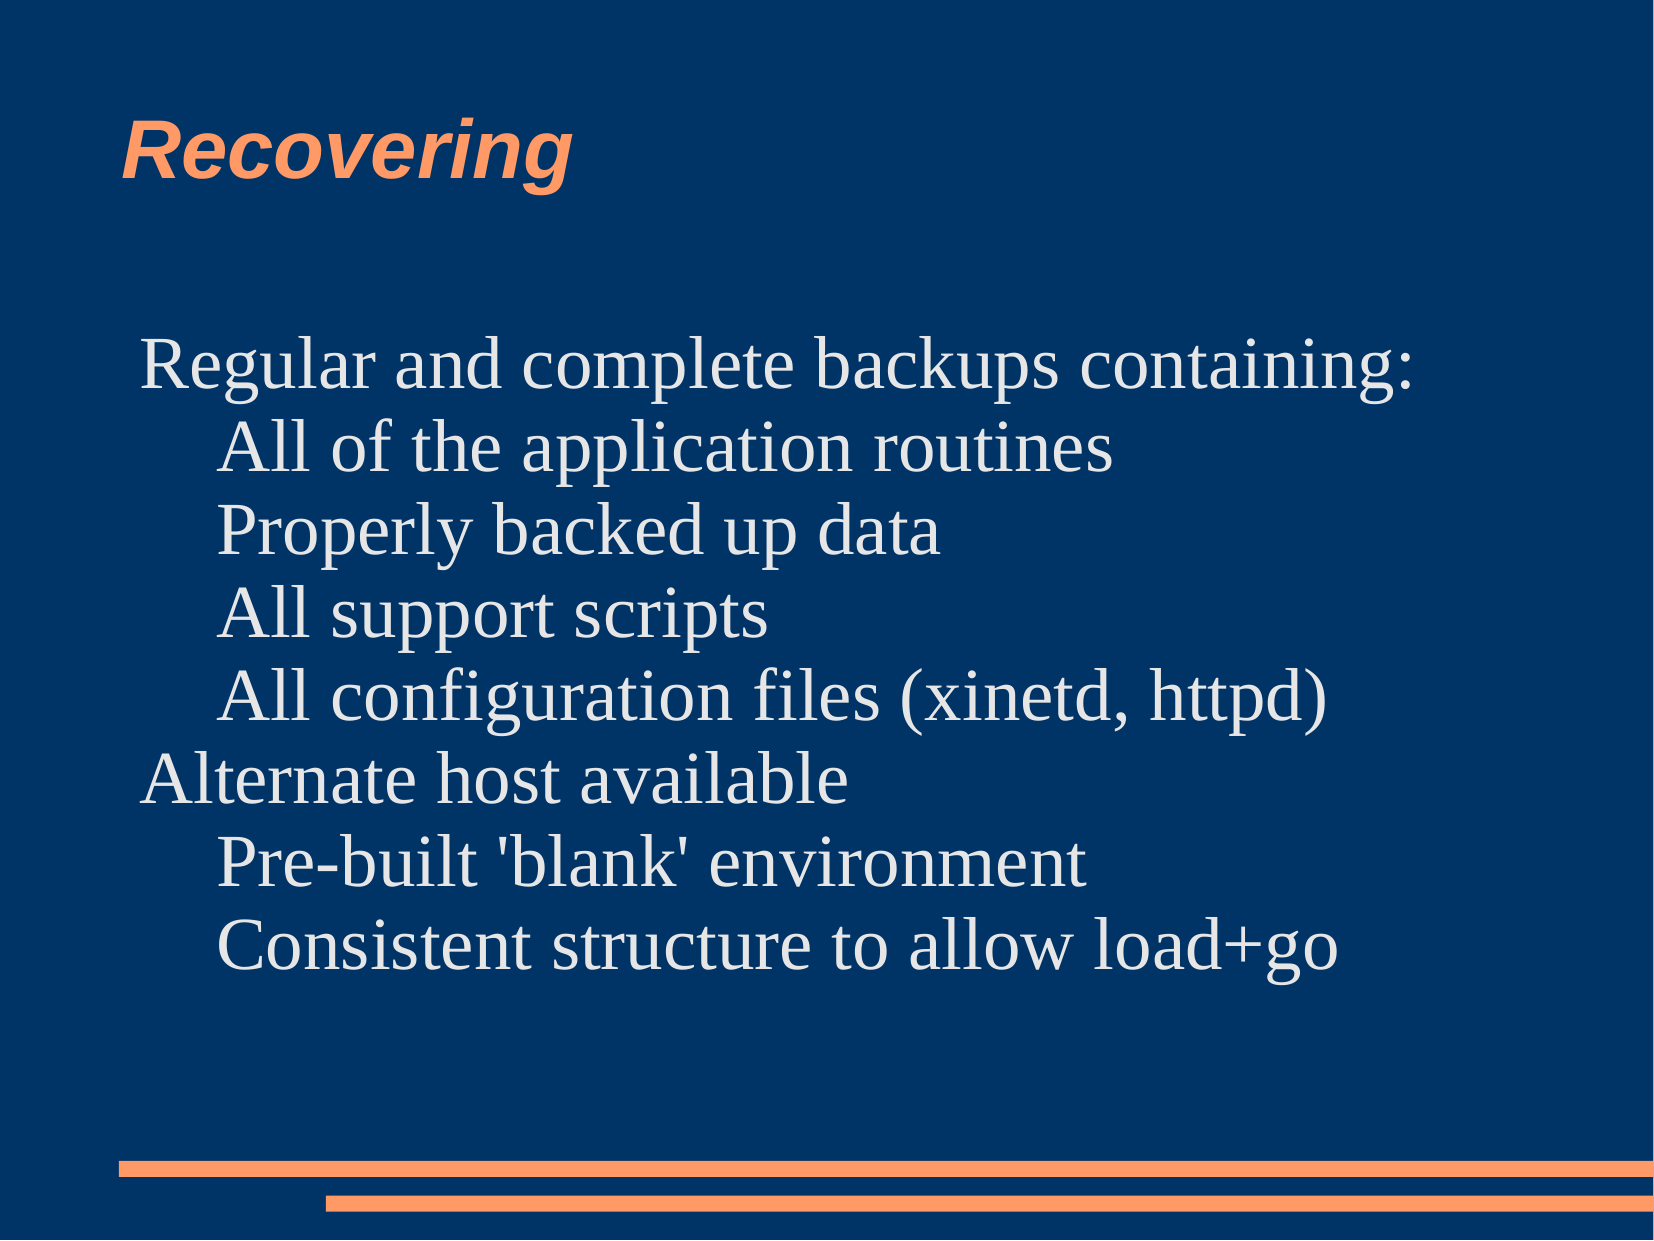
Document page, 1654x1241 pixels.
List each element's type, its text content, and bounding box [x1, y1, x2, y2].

title Recovering [121, 46, 1534, 254]
list Regular and complete backups containing: All of the application routines Properly backed up data All support scripts All configuration files (xinetd, httpd) Alternate host available Pre-built 'blank' environment Consistent structure to allow load+go [121, 322, 1561, 1118]
